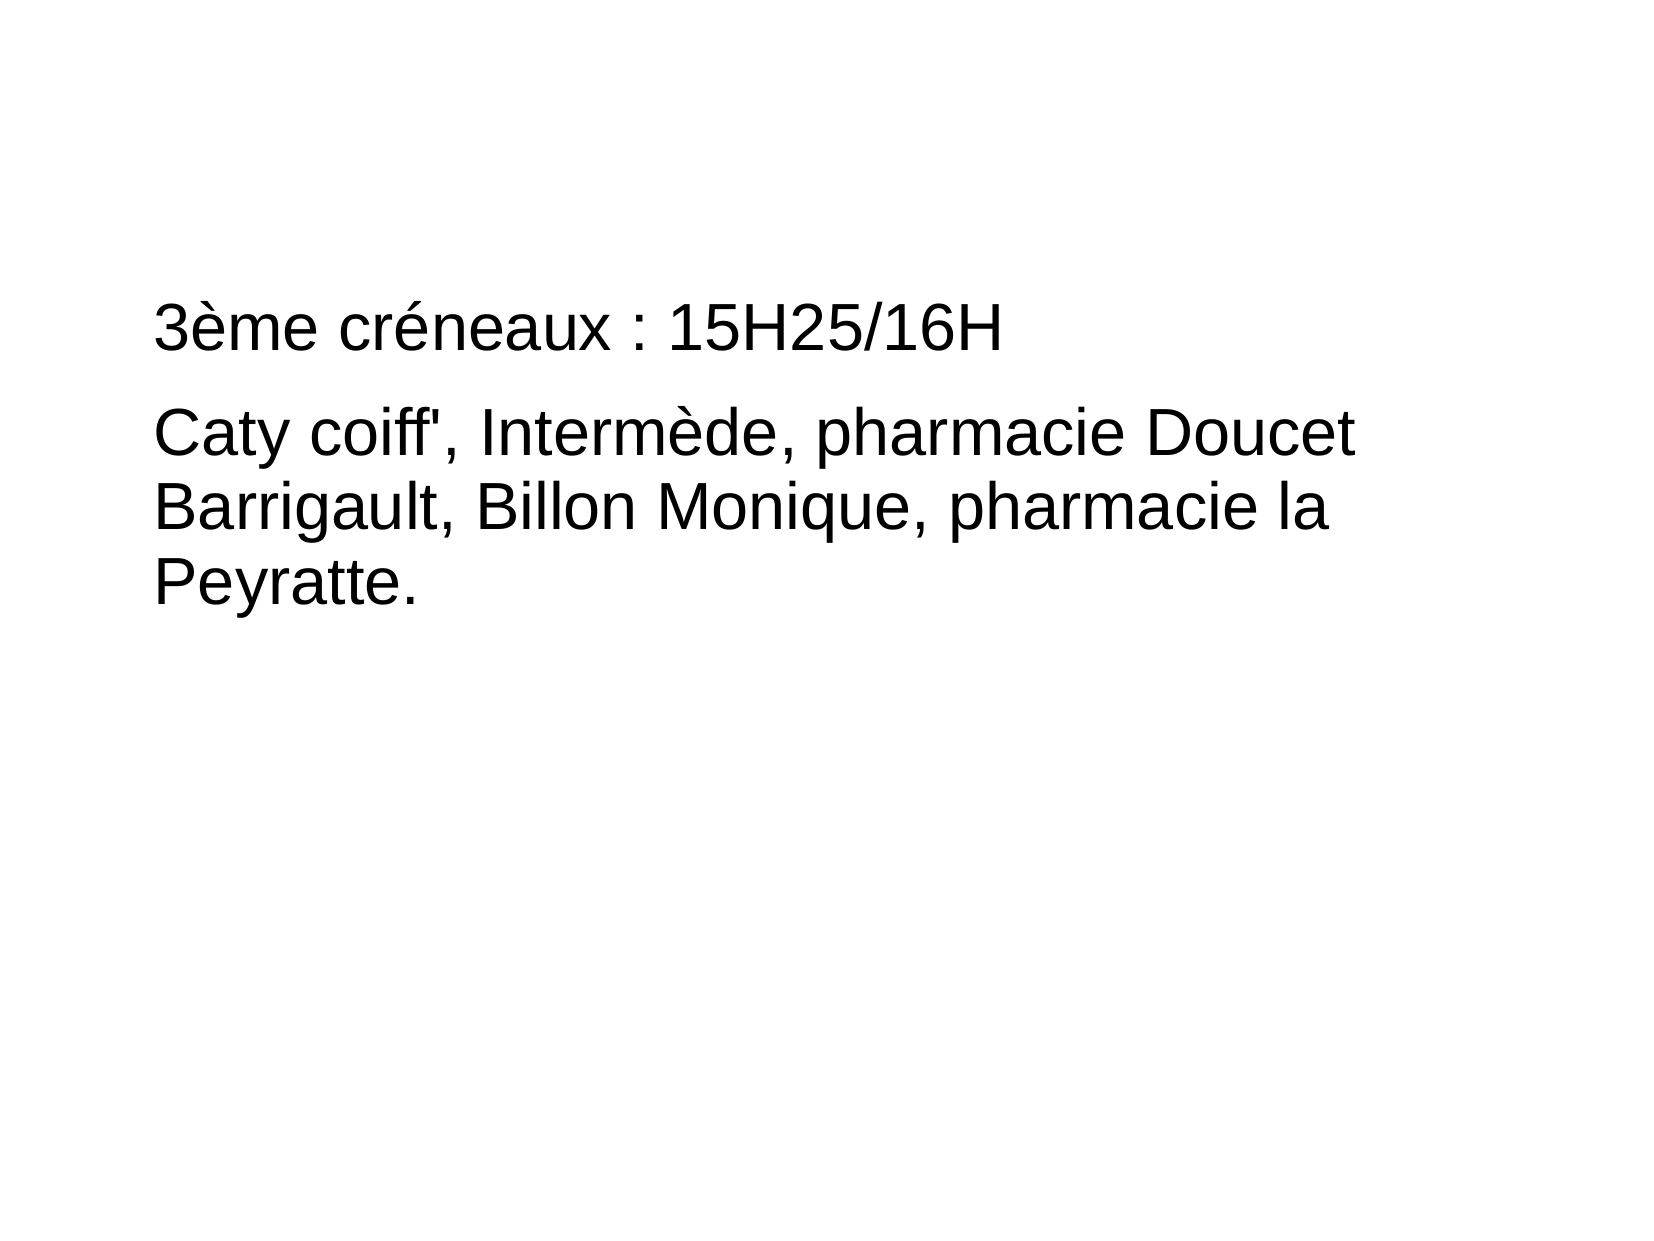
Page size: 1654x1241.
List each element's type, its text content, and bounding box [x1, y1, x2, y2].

list 3ème créneaux : 15H25/16H Caty coiff', Intermède, pharmacie Doucet Barrigault, Billon Monique, pharmacie la Peyratte. [82, 290, 1571, 1010]
